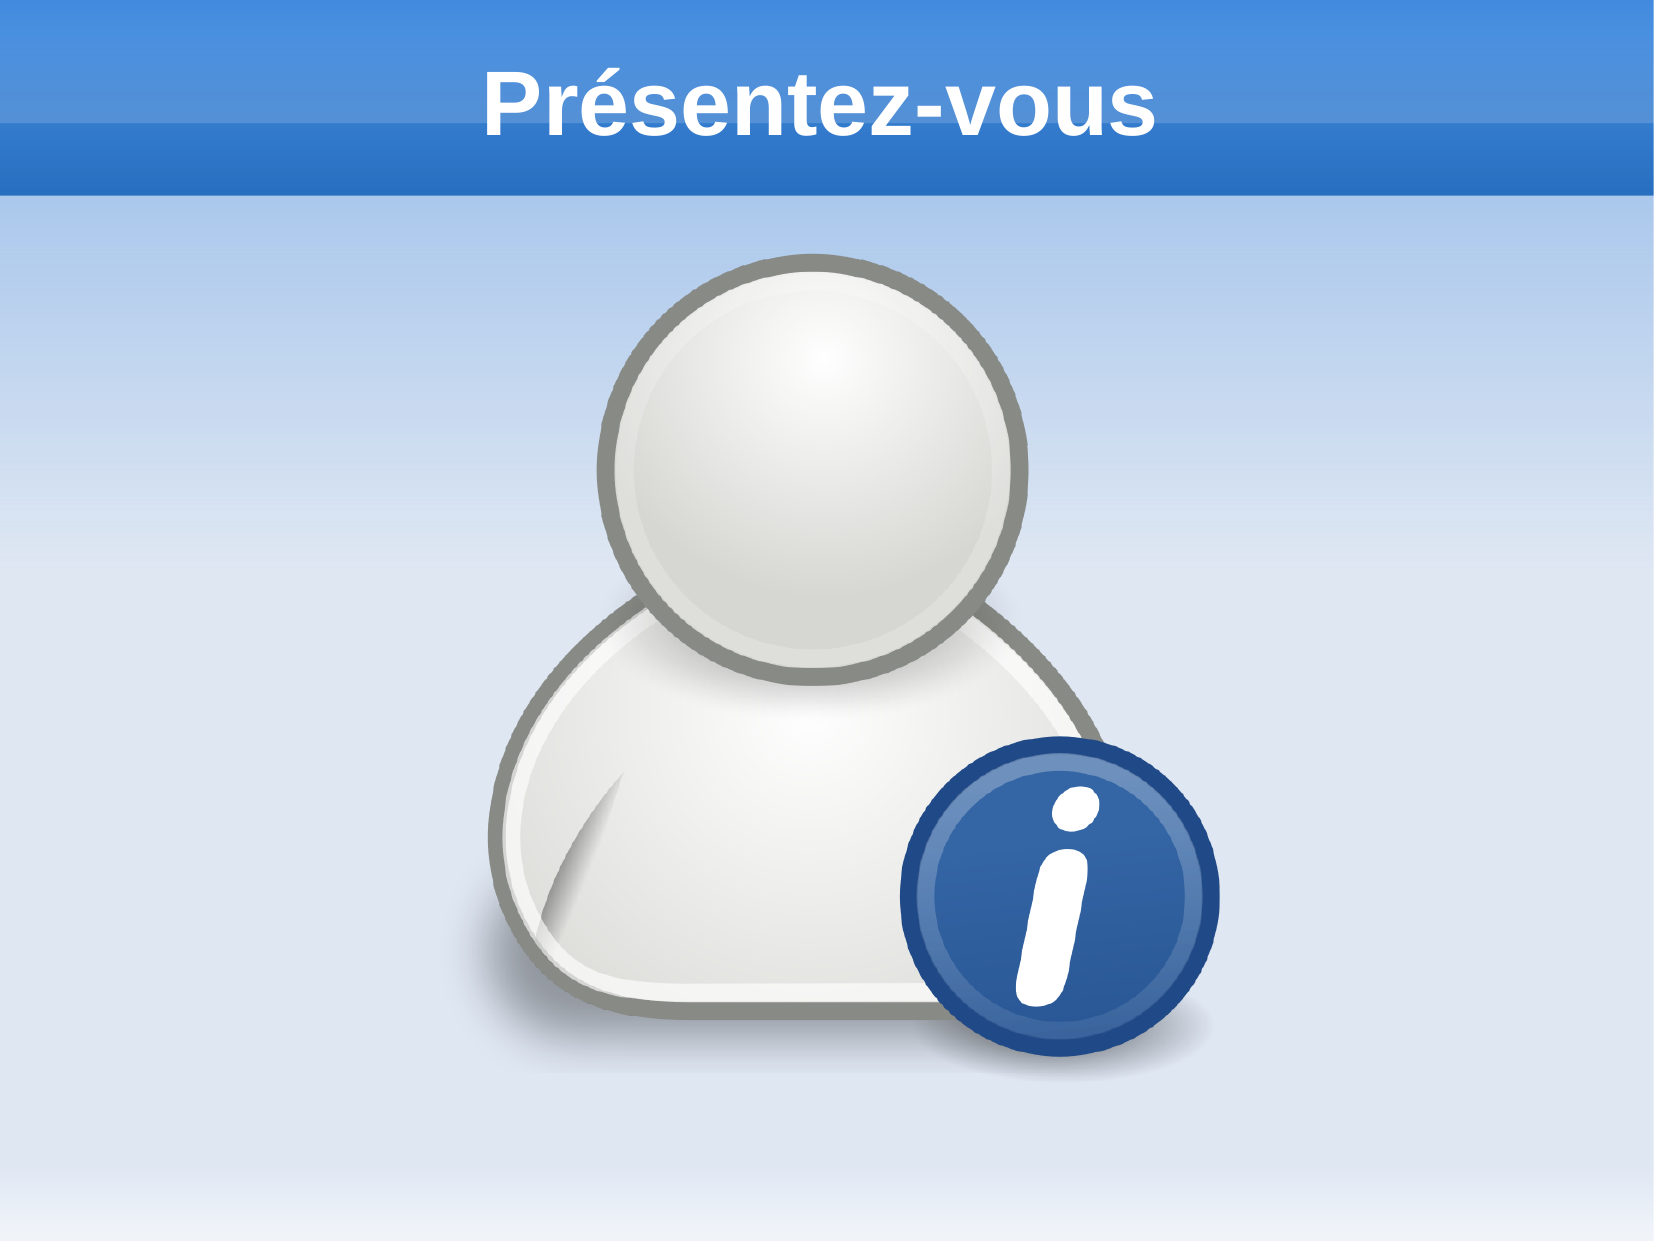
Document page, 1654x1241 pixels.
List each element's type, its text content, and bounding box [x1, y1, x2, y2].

title Présentez-vous [76, 0, 1565, 208]
picture [0, 0, 1654, 1241]
